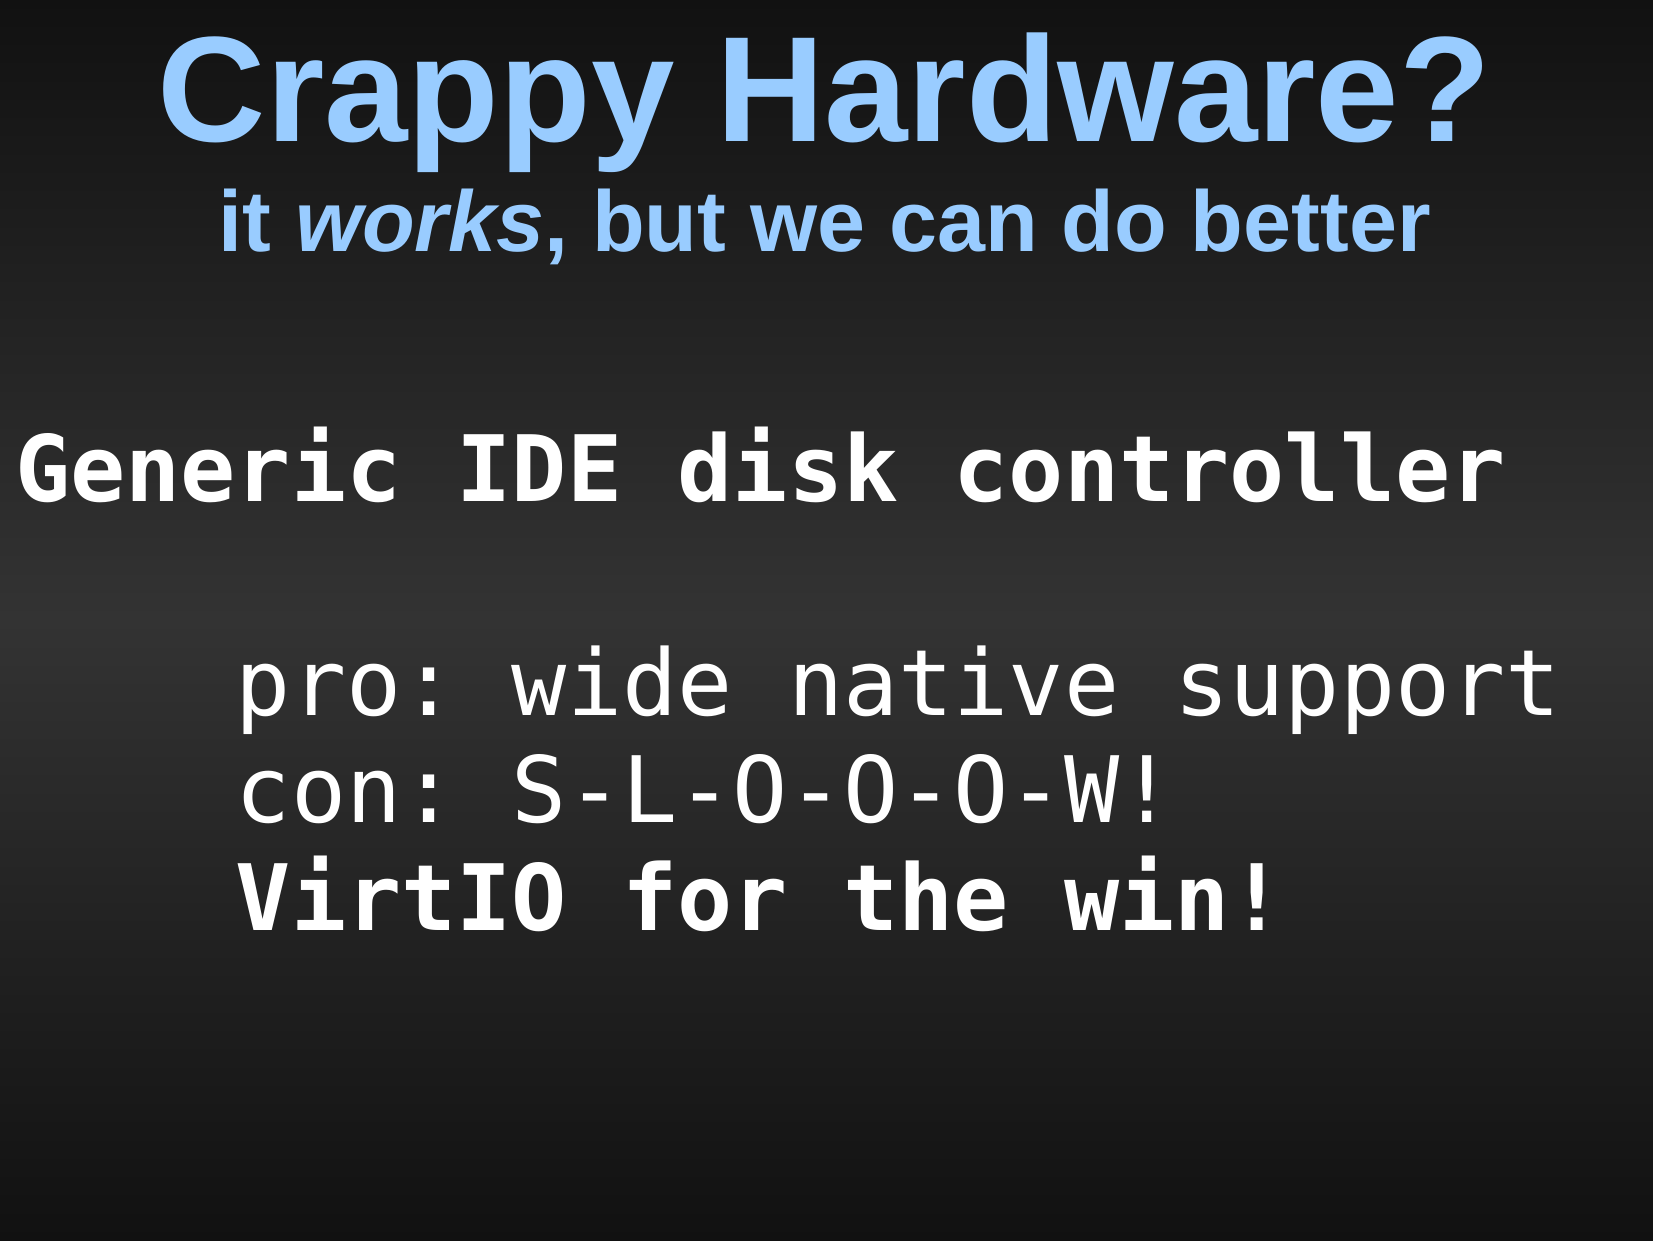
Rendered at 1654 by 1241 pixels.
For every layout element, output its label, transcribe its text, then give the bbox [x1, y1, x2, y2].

title Crappy Hardware? it works, but we can do better [0, 5, 1651, 271]
title Generic IDE disk controller pro: wide native support con: S-L-O-O-O-W! VirtIO for the win! [15, 275, 1636, 1201]
